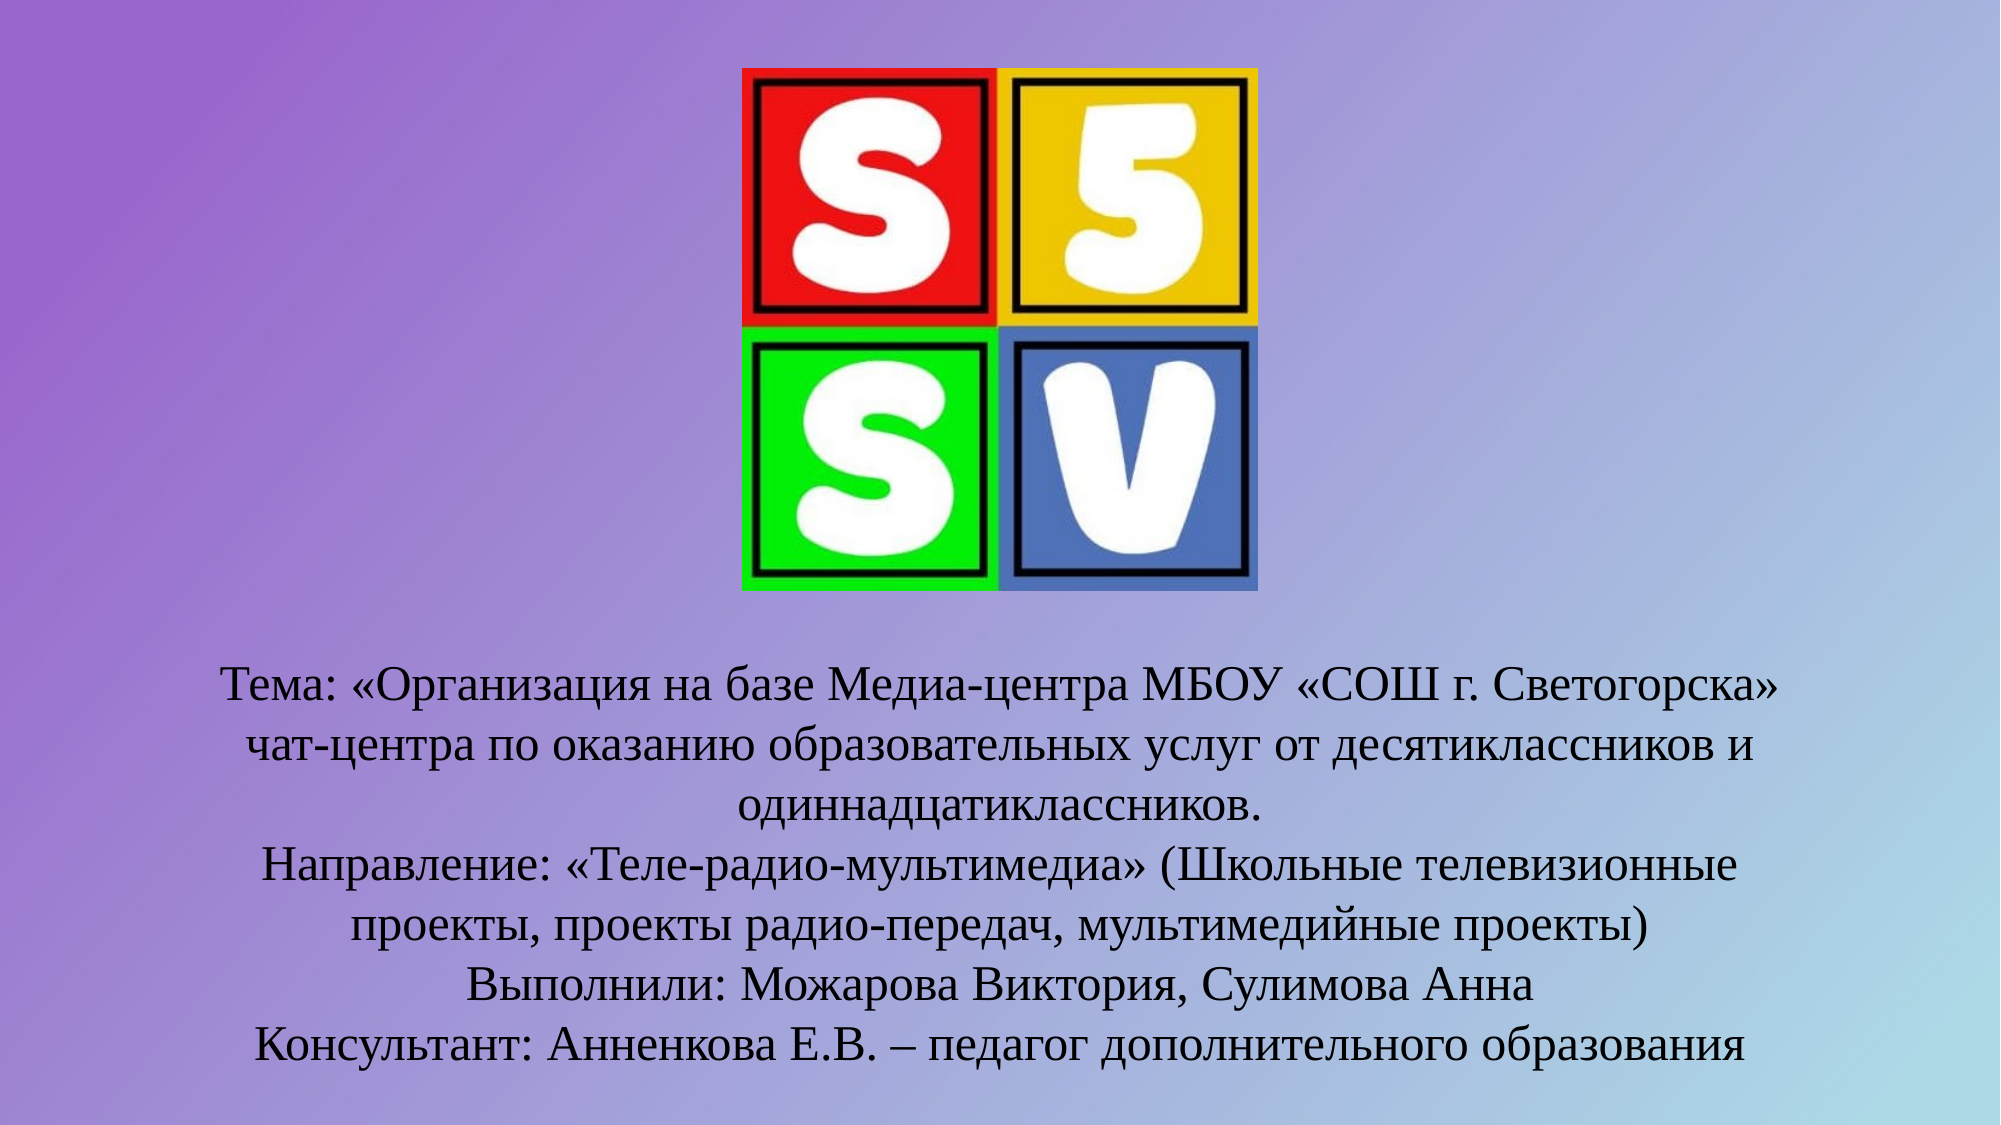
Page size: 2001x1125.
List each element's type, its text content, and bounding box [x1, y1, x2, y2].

text_box Тема: «Организация на базе Медиа-центра МБОУ «СОШ г. Светогорска» чат-центра по оказанию образовательных услуг от десятиклассников и одиннадцатиклассников. Направление: «Теле-радио-мультимедиа» (Школьные телевизионные проекты, проекты радио-передач, мультимедийные проекты) Выполнили: Можарова Виктория, Сулимова Анна Консультант: Анненкова Е.В. – педагог дополнительного образования [163, 642, 1837, 1078]
picture [0, 0, 2000, 1125]
